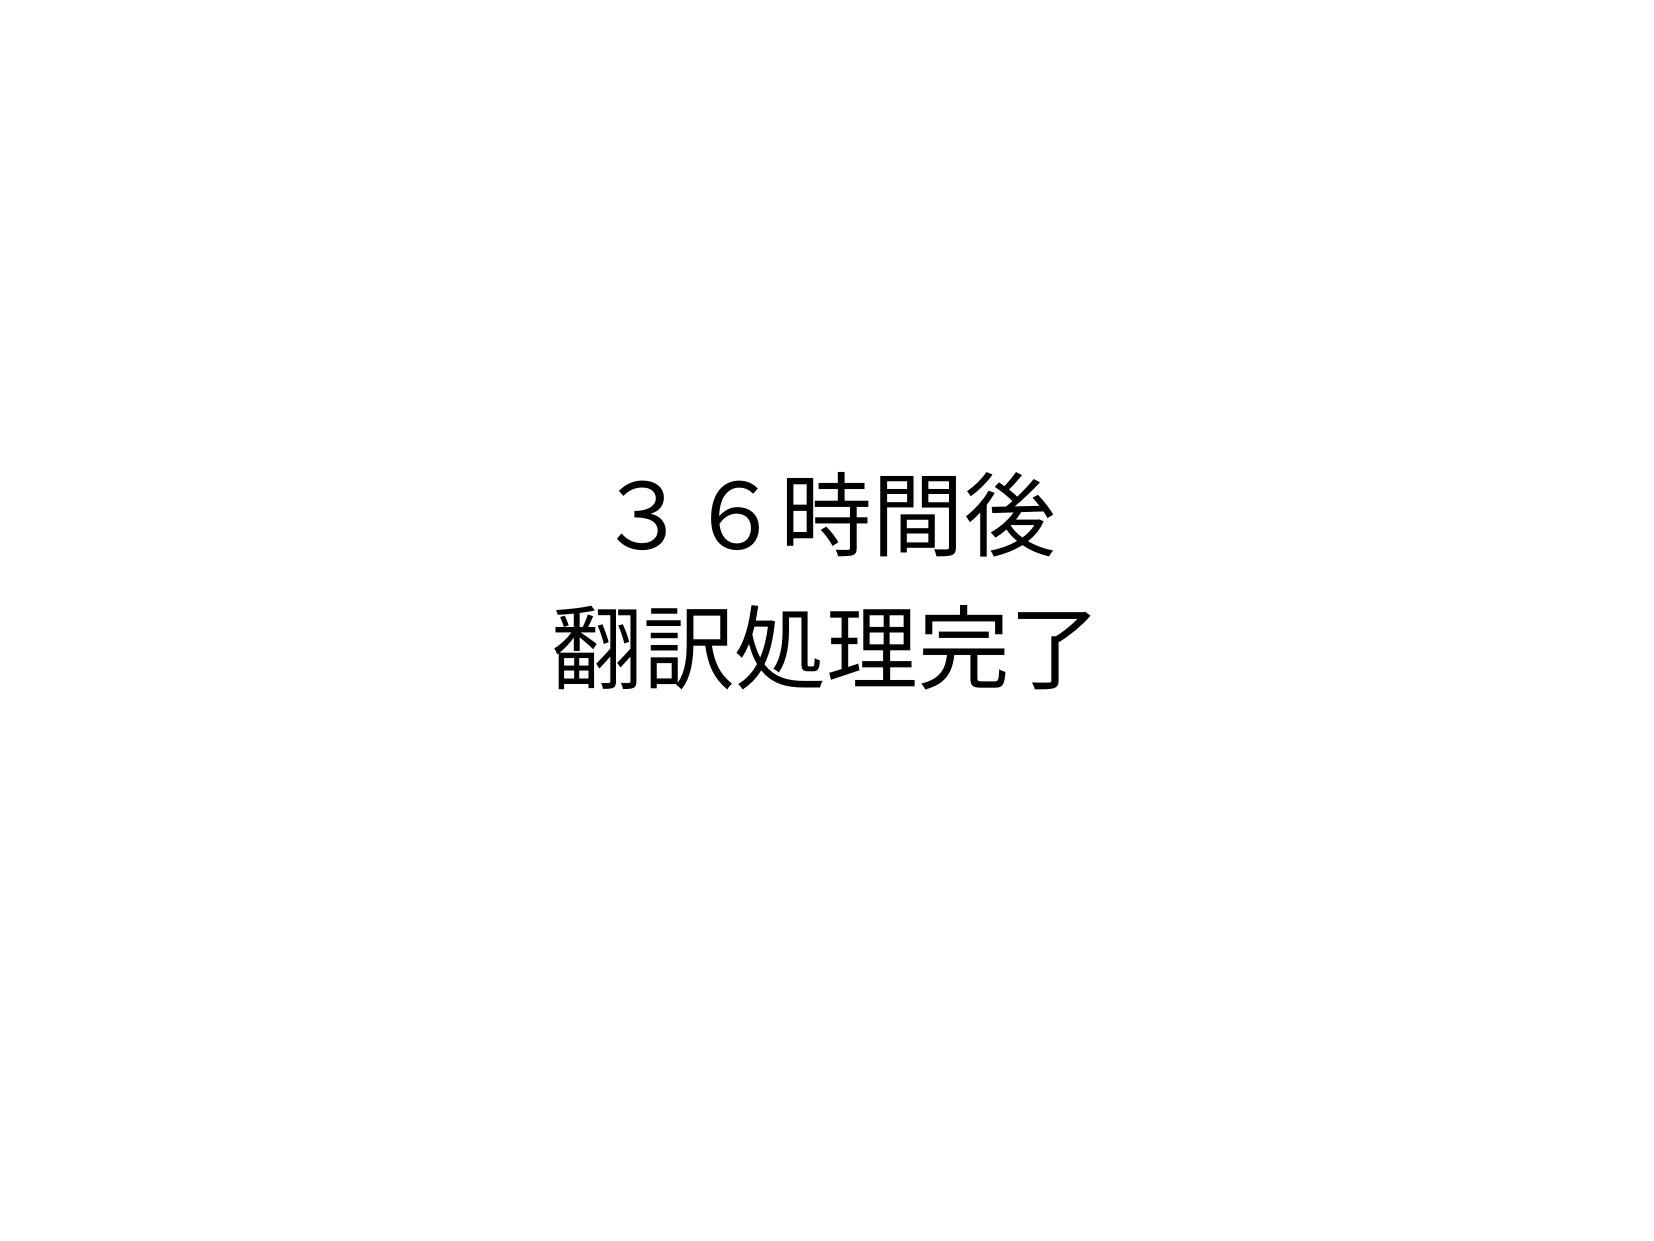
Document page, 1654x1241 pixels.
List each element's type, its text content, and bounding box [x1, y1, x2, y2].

title ３６時間後 翻訳処理完了 [82, 443, 1571, 708]
